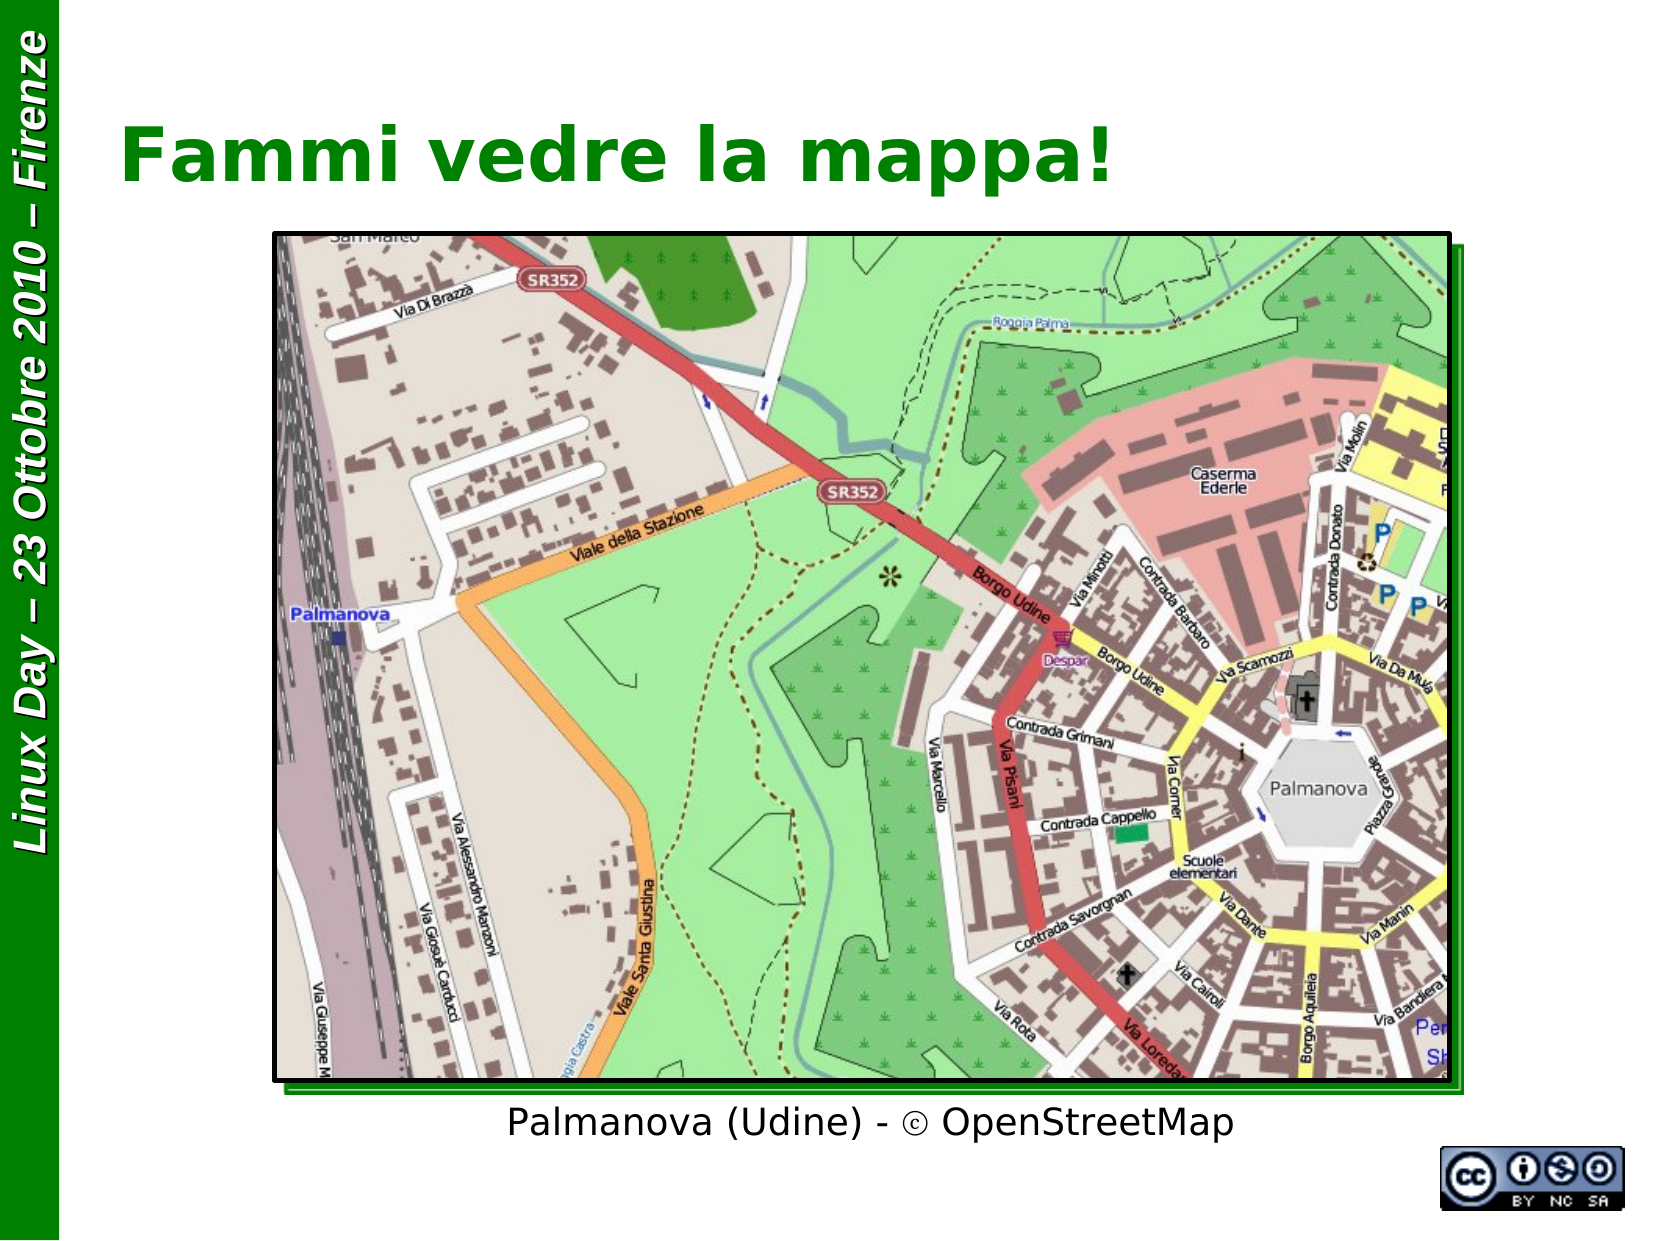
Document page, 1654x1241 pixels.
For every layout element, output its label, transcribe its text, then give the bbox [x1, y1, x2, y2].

picture [1440, 1146, 1625, 1211]
title Fammi vedre la mappa! [118, 59, 1247, 252]
picture [276, 236, 1447, 1079]
text_box Palmanova (Udine) - ⓒ OpenStreetMap [265, 1093, 1477, 1152]
